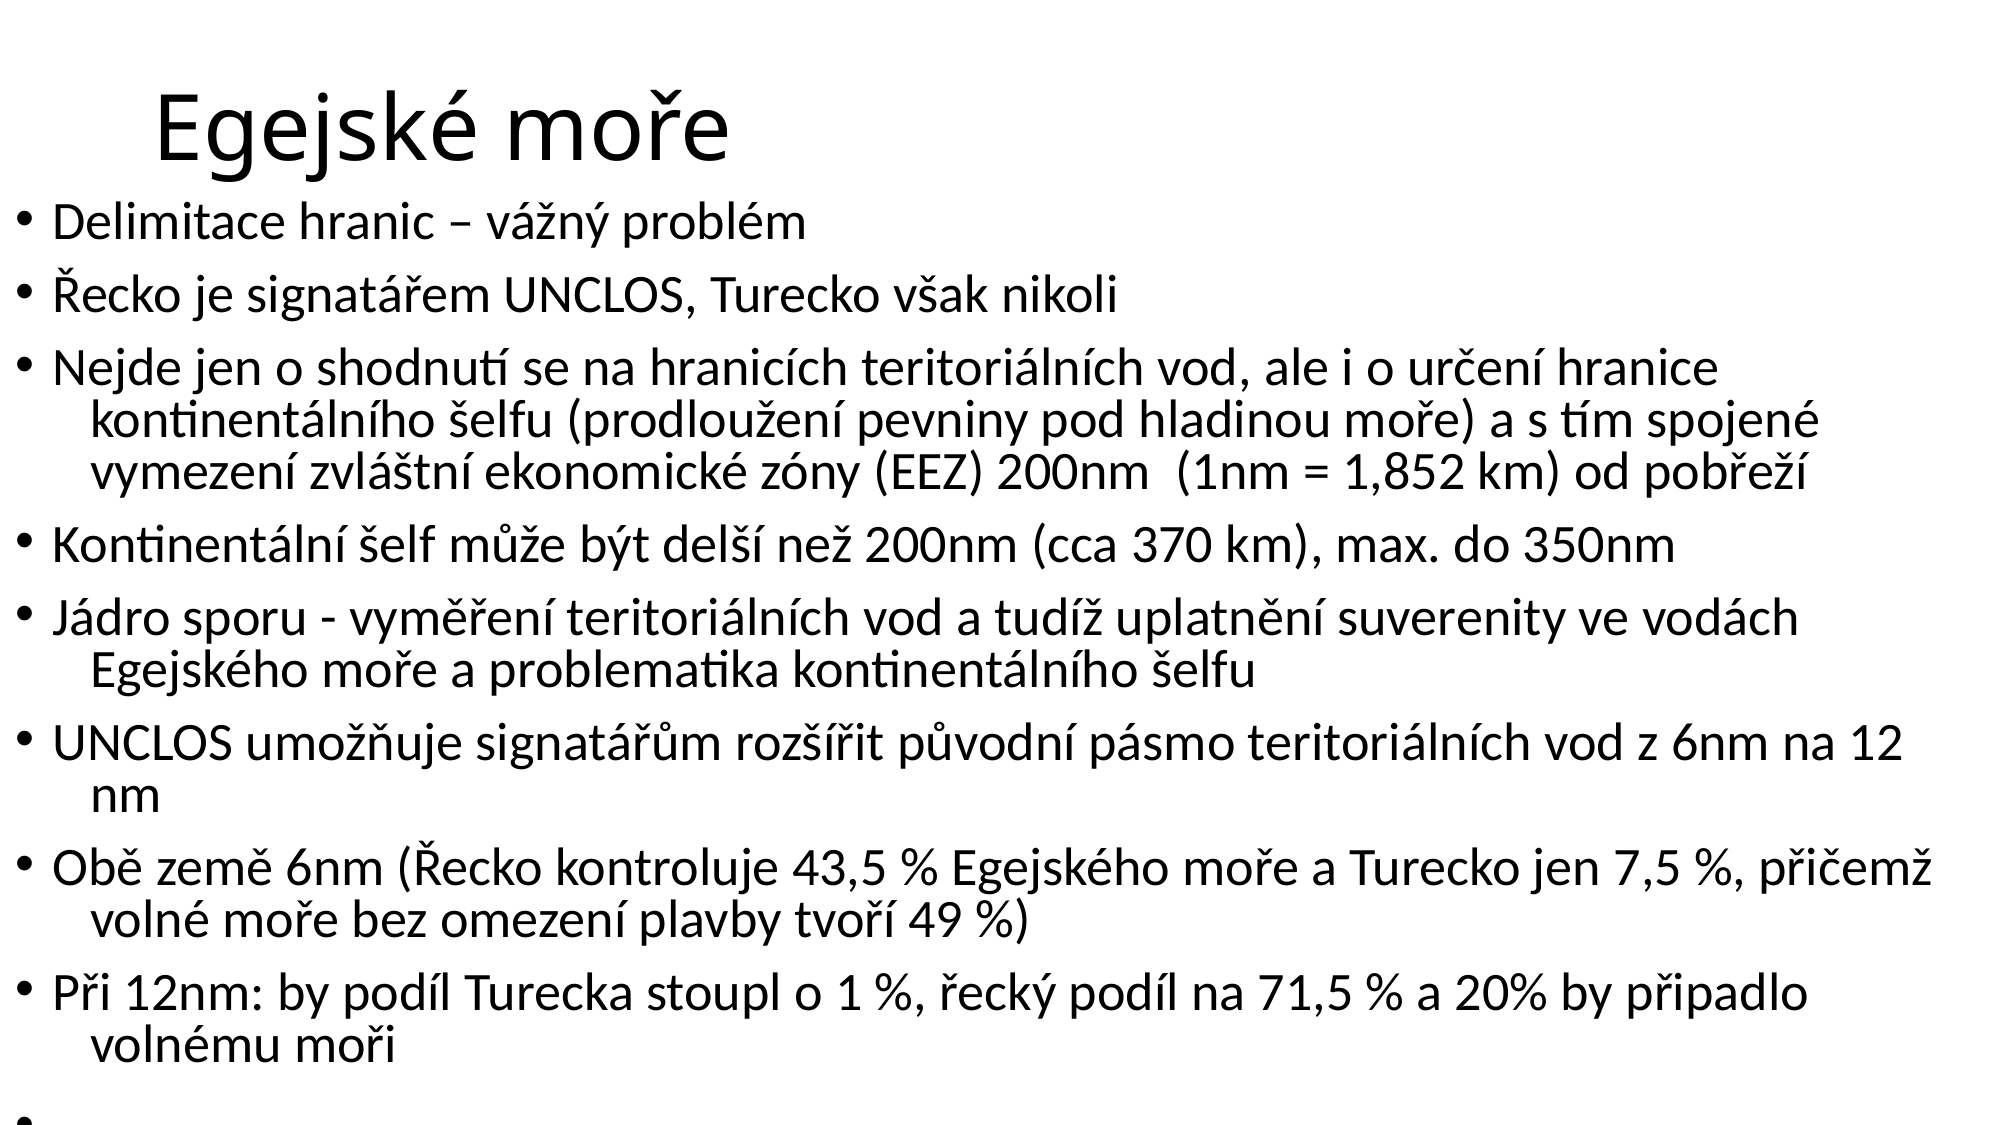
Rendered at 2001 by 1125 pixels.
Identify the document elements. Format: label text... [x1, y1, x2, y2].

title Egejské moře [137, 59, 1863, 190]
list Delimitace hranic – vážný problém Řecko je signatářem UNCLOS, Turecko však nikoli Nejde jen o shodnutí se na hranicích teritoriálních vod, ale i o určení hranice kontinentálního šelfu (prodloužení pevniny pod hladinou moře) a s tím spojené vymezení zvláštní ekonomické zóny (EEZ) 200nm (1nm = 1,852 km) od pobřeží Kontinentální šelf může být delší než 200nm (cca 370 km), max. do 350nm Jádro sporu - vyměření teritoriálních vod a tudíž uplatnění suverenity ve vodách Egejského moře a problematika kontinentálního šelfu UNCLOS umožňuje signatářům rozšířit původní pásmo teritoriálních vod z 6nm na 12 nm Obě země 6nm (Řecko kontroluje 43,5 % Egejského moře a Turecko jen 7,5 %, přičemž volné moře bez omezení plavby tvoří 49 %) Při 12nm: by podíl Turecka stoupl o 1 %, řecký podíl na 71,5 % a 20% by připadlo volnému moři [0, 190, 2000, 1125]
